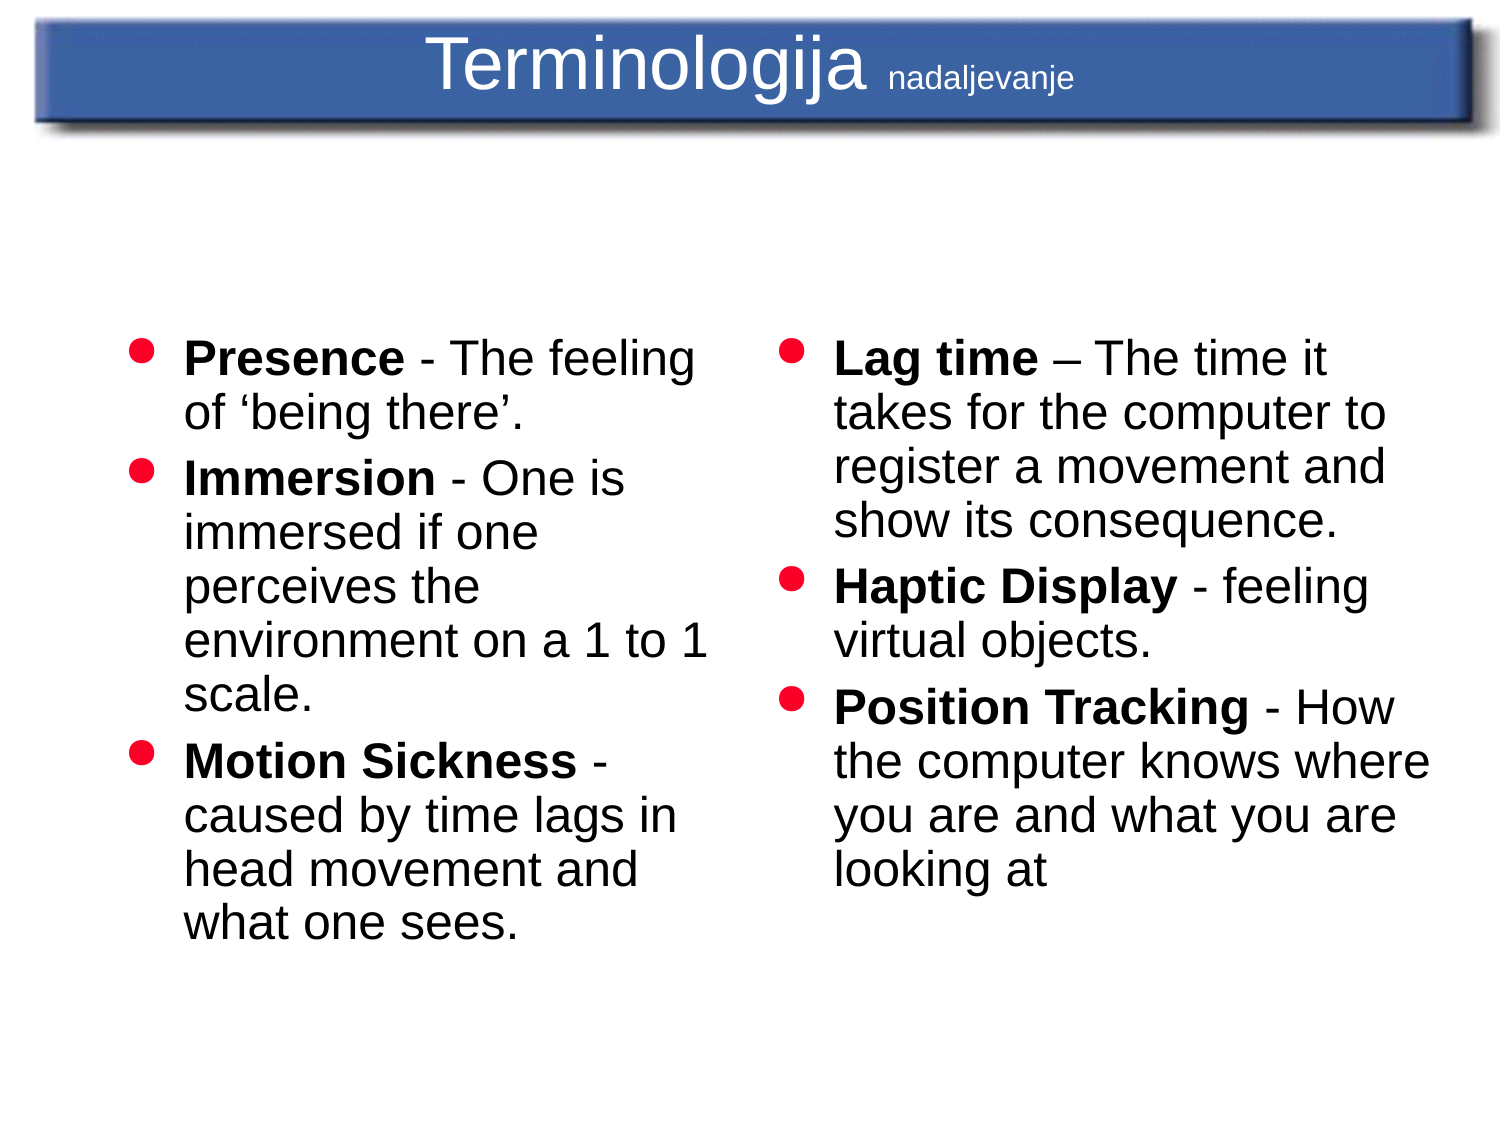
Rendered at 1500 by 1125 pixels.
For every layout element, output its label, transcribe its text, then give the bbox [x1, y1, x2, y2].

list Lag time – The time it takes for the computer to register a movement and show its consequence. Haptic Display - feeling virtual objects. Position Tracking - How the computer knows where you are and what you are looking at [762, 324, 1471, 1001]
picture [33, 15, 1500, 142]
list Presence - The feeling of ‘being there’. Immersion - One is immersed if one perceives the environment on a 1 to 1 scale. Motion Sickness - caused by time lags in head movement and what one sees. [112, 324, 738, 1001]
title Terminologija nadaljevanje [112, 0, 1388, 119]
